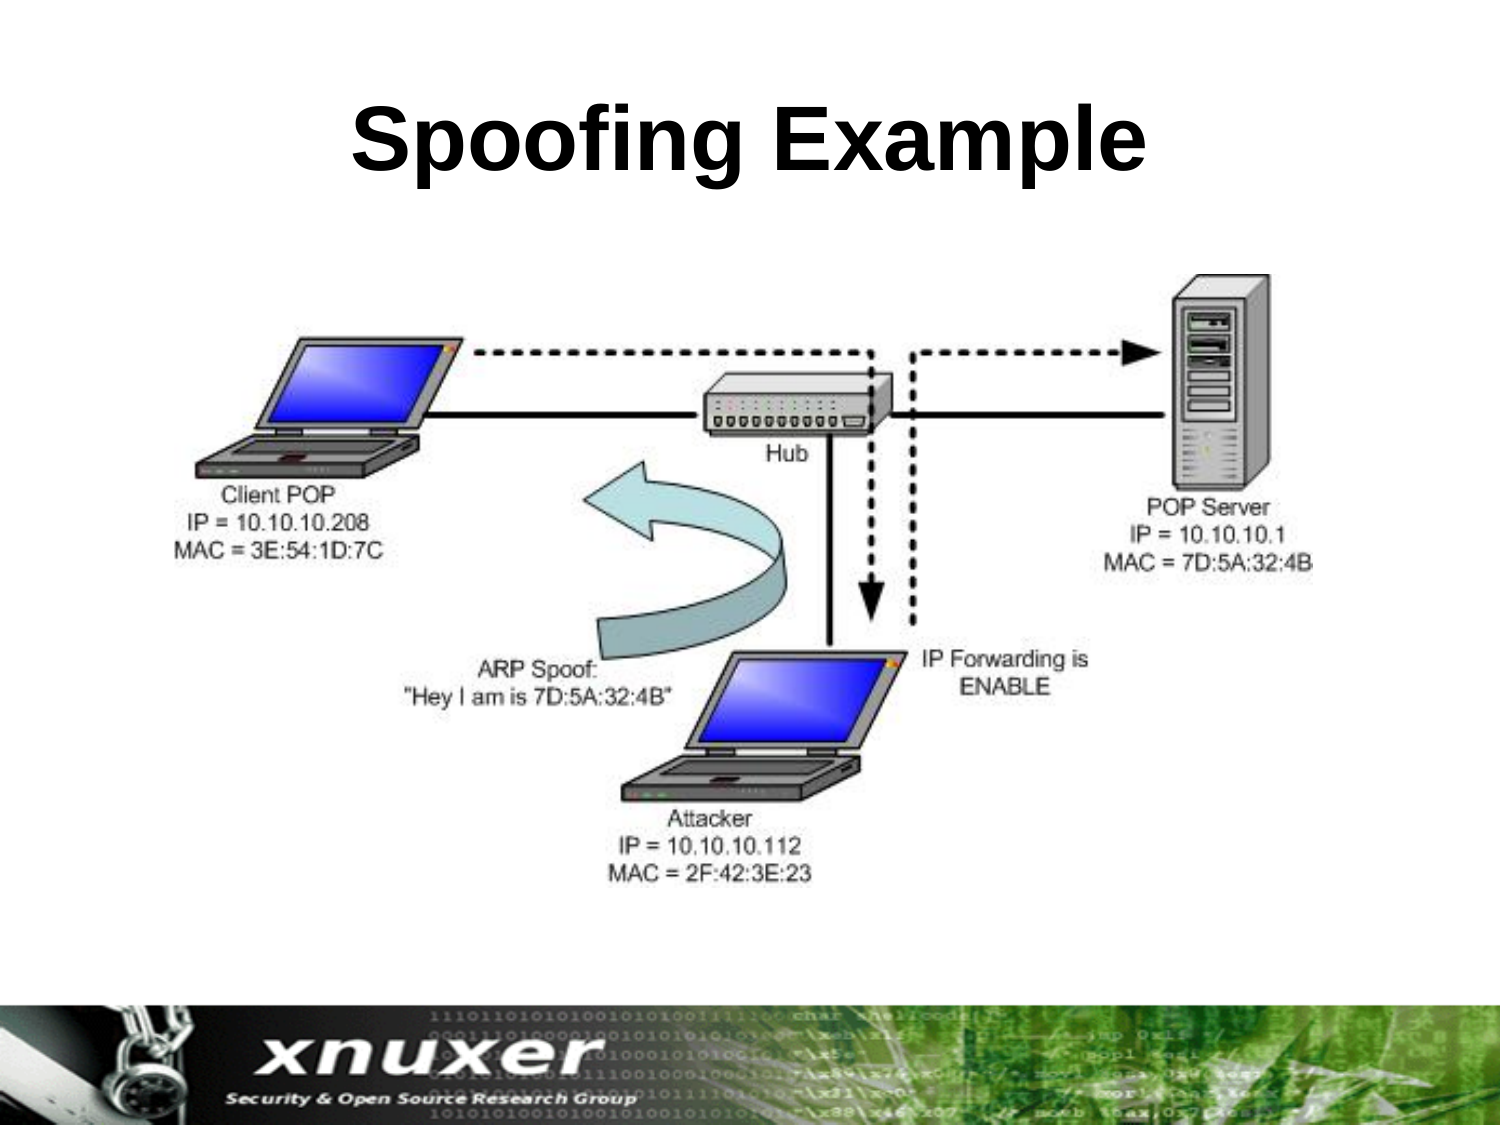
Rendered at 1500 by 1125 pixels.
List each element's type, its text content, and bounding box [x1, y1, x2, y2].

picture [0, 0, 1500, 1125]
title Spoofing Example [75, 45, 1426, 233]
